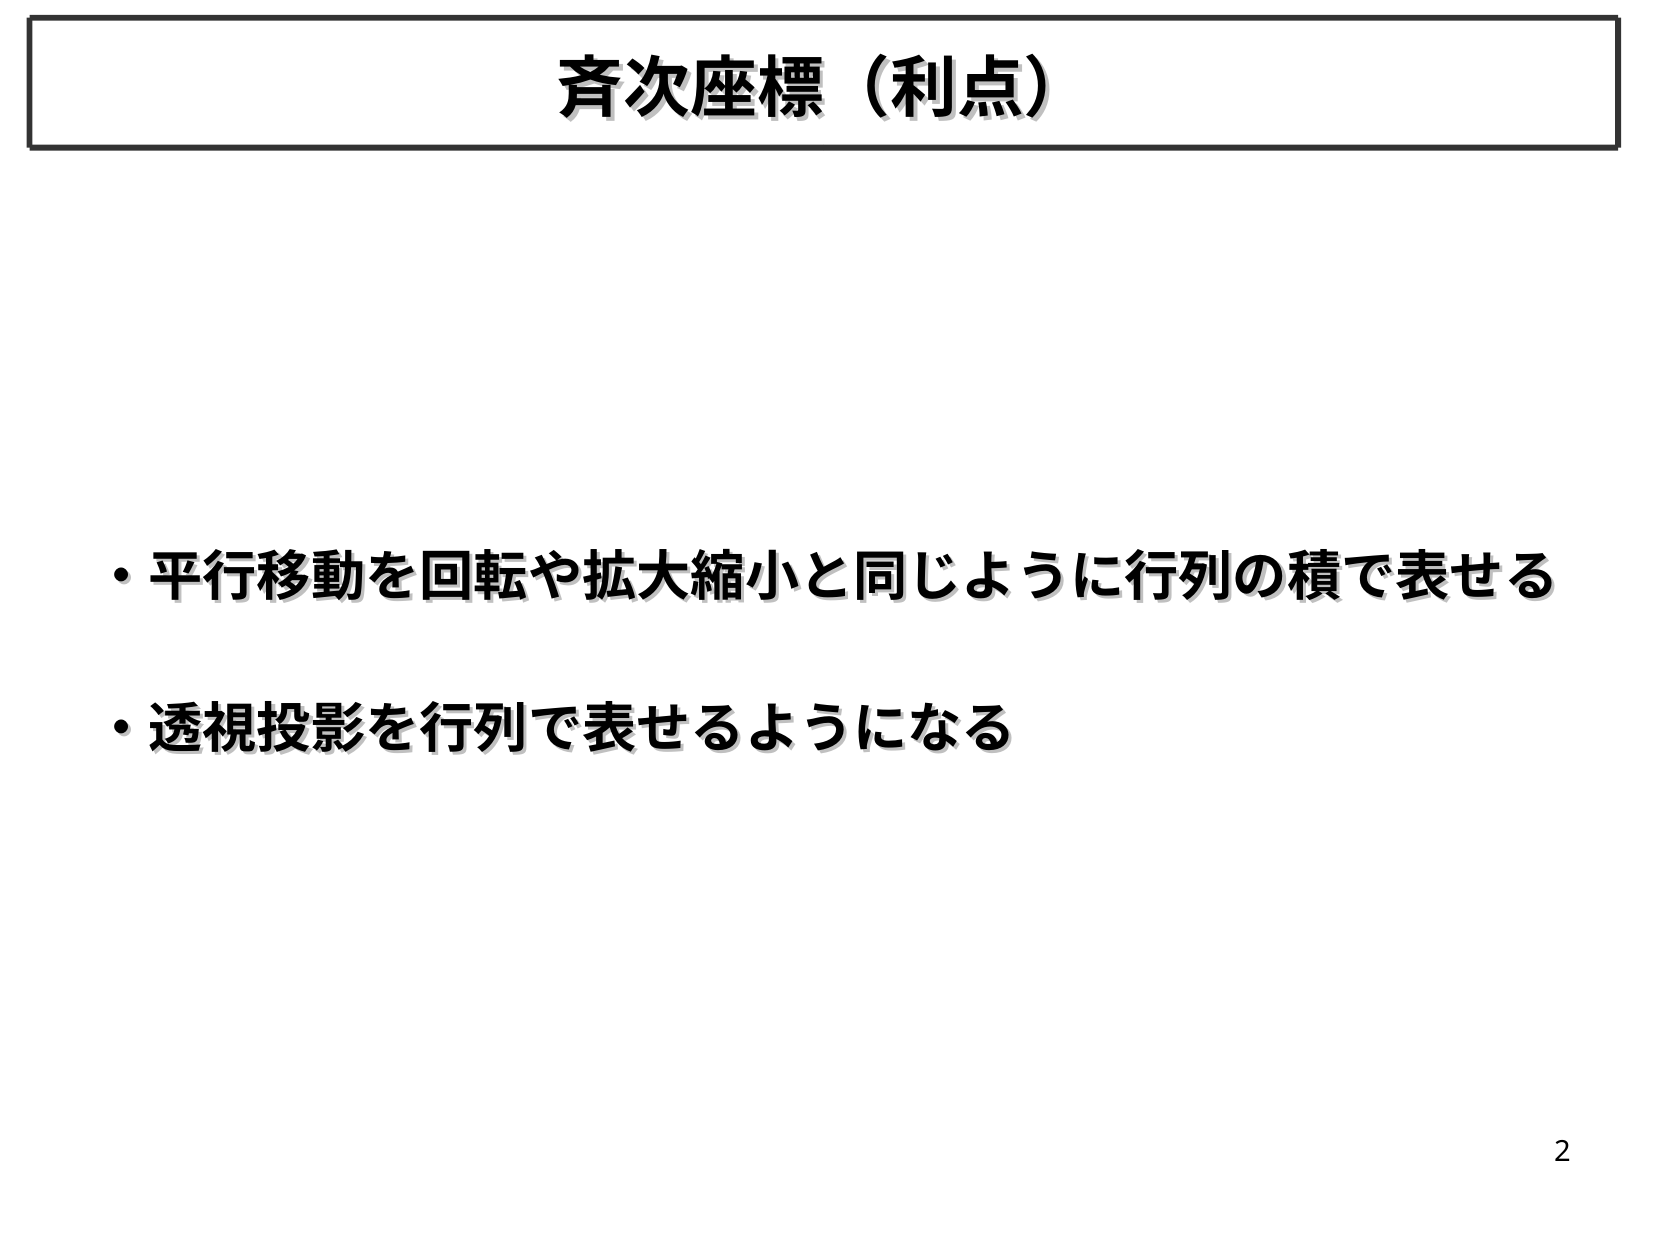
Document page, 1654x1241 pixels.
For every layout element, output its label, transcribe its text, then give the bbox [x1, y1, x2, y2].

text_box ・平行移動を回転や拡大縮小と同じように行列の積で表せる ・透視投影を行列で表せるようになる [79, 524, 1387, 716]
text_box 斉次座標（利点） [29, 17, 1619, 148]
